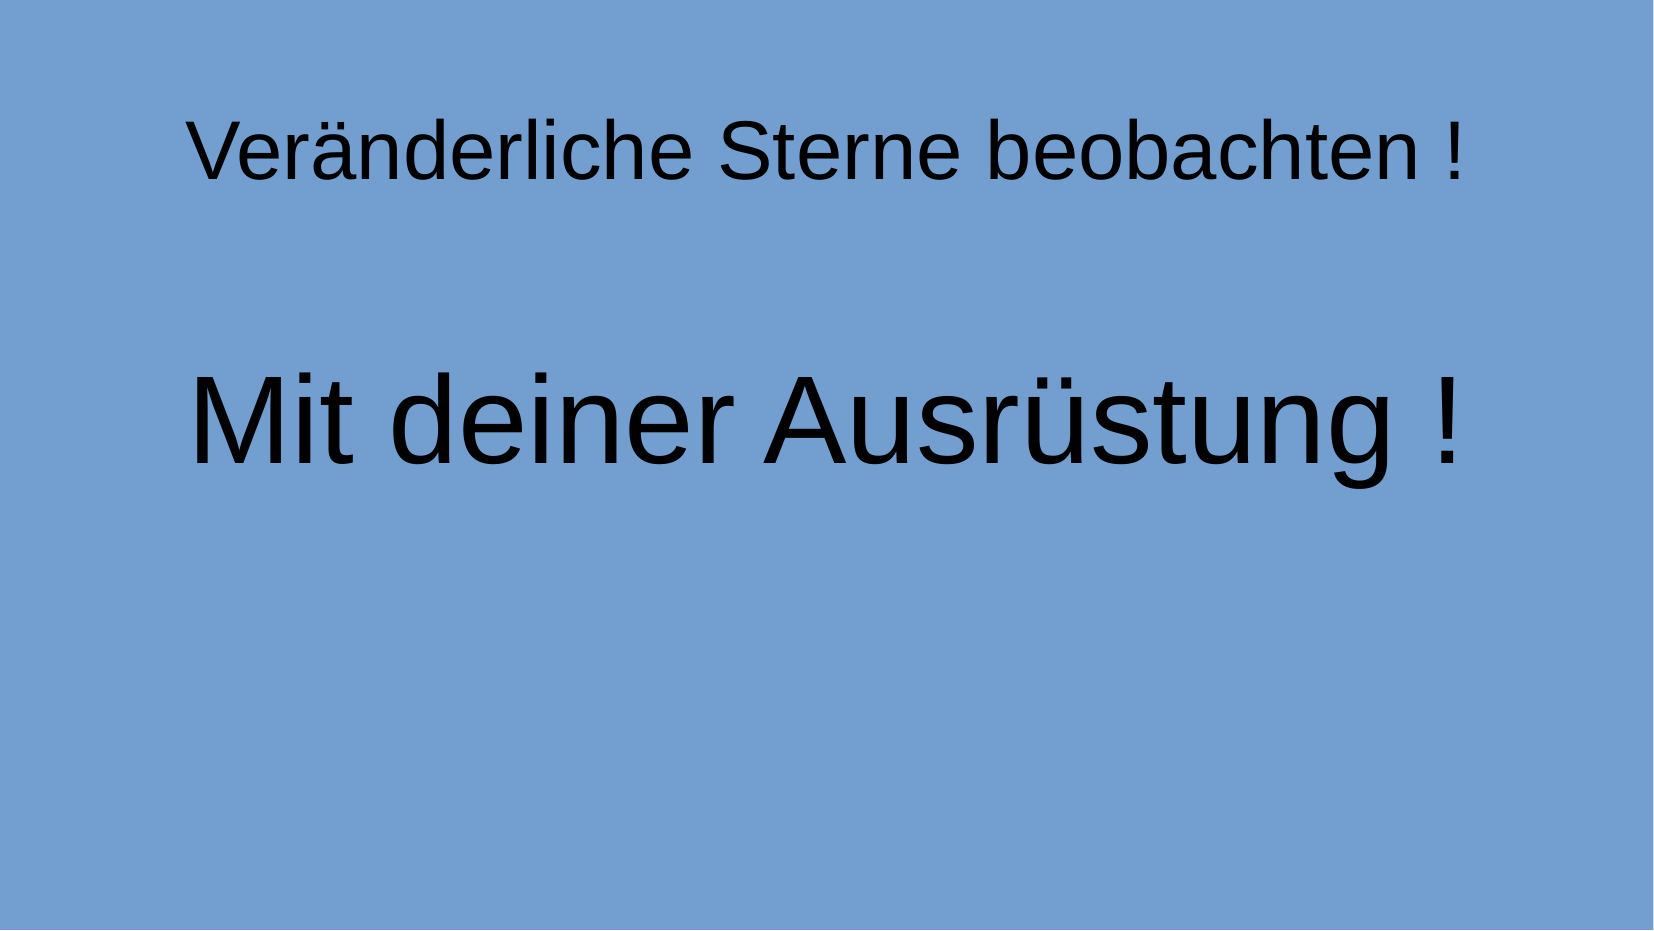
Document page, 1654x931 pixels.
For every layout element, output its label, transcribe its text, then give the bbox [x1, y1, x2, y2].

text_box Veränderliche Sterne beobachten ! Mit deiner Ausrüstung ! [29, 29, 1625, 931]
